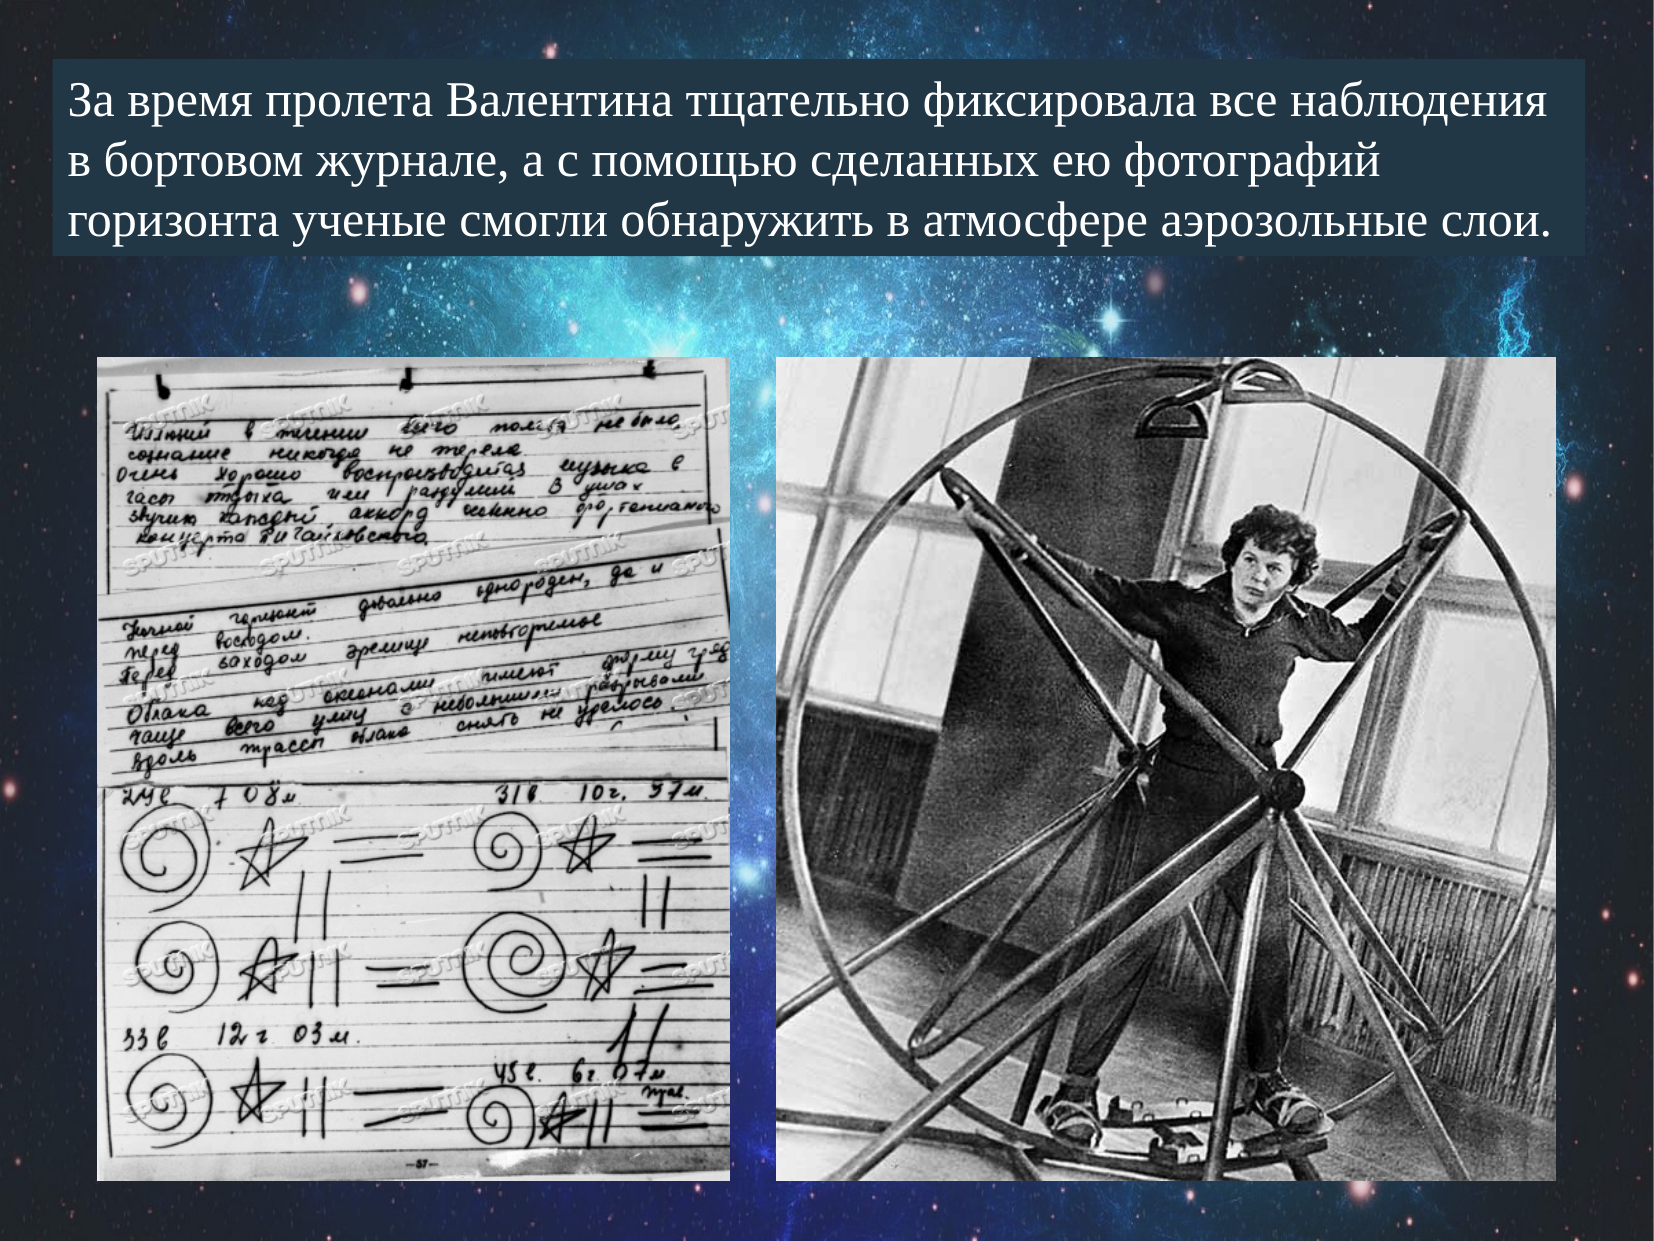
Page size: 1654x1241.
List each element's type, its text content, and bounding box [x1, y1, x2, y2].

text_box За время пролета Валентина тщательно фиксировала все наблюдения в бортовом журнале, а с помощью сделанных ею фотографий горизонта ученые смогли обнаружить в атмосфере аэрозольные слои. [52, 59, 1586, 257]
picture [97, 357, 730, 1181]
picture [776, 357, 1556, 1181]
